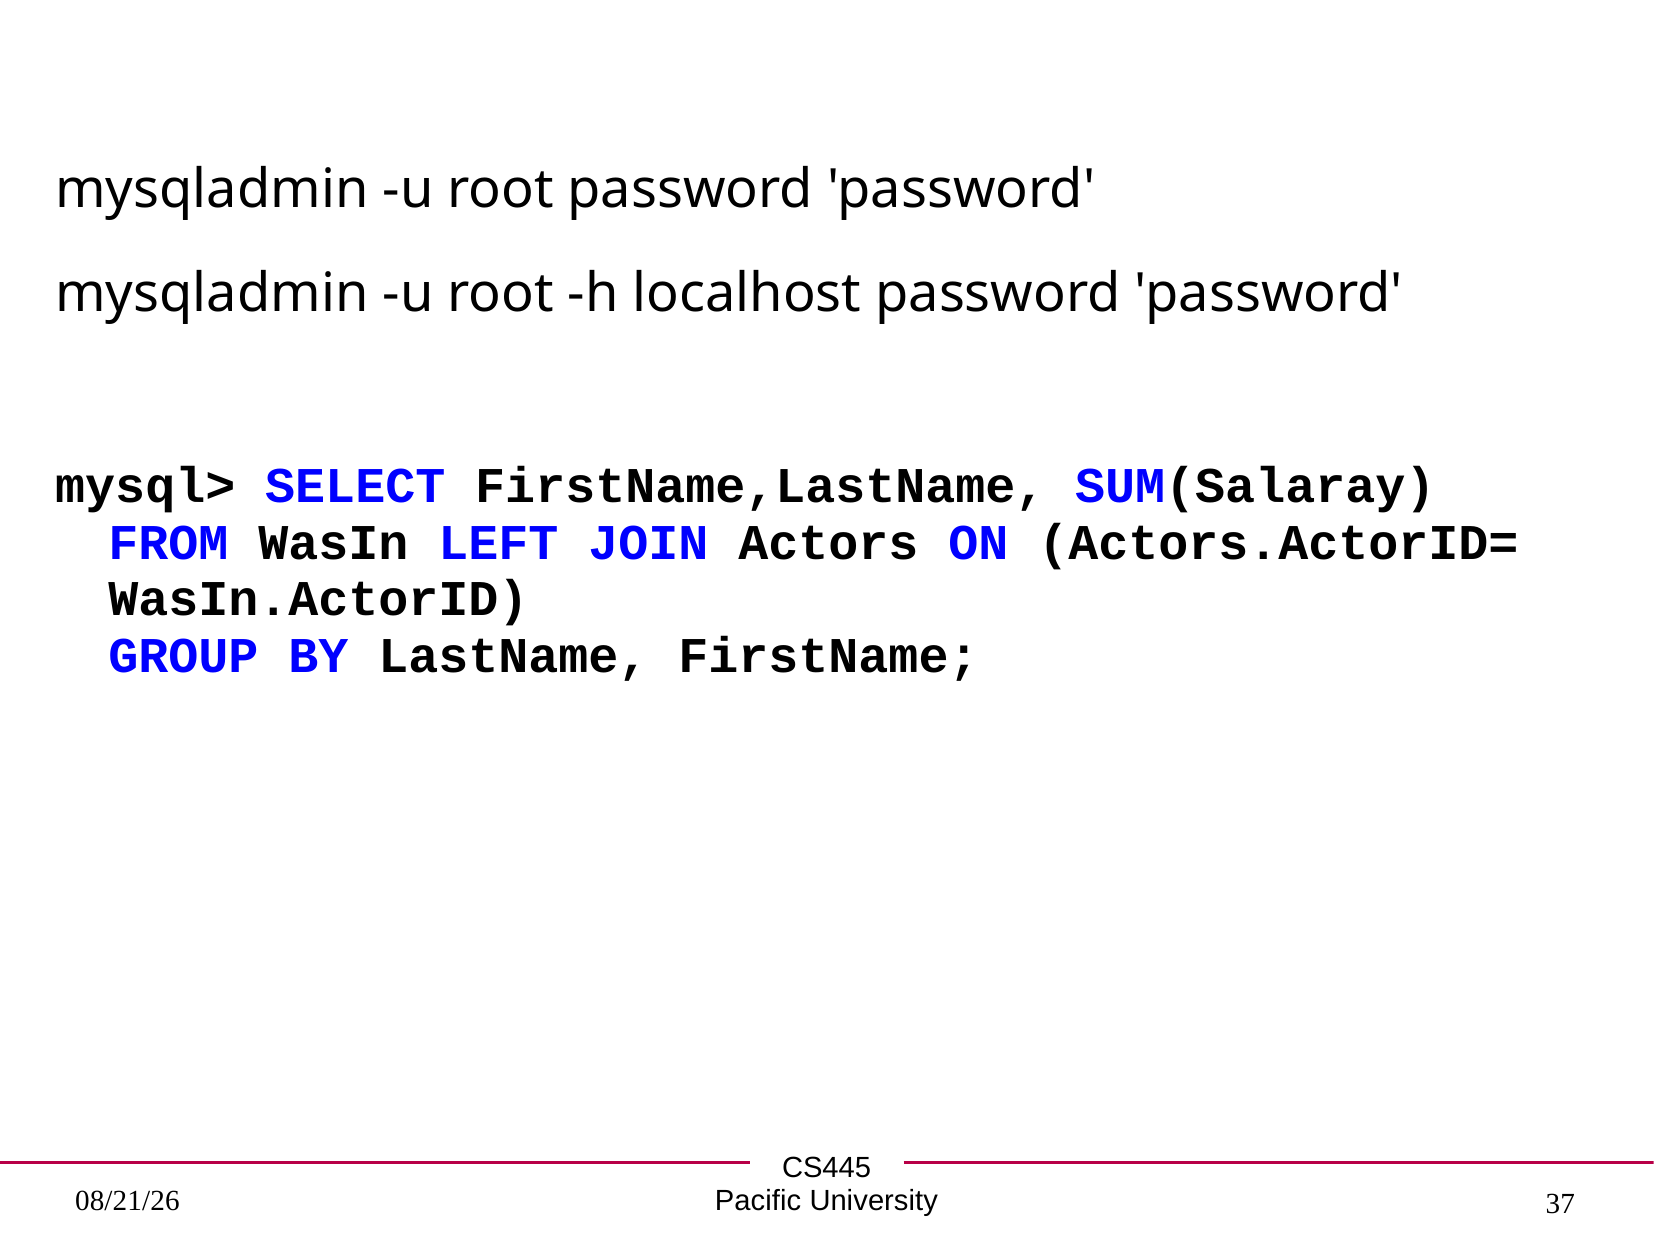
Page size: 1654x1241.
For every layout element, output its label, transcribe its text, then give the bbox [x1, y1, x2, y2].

list mysqladmin -u root password 'password' mysqladmin -u root -h localhost password 'password' mysql> SELECT FirstName,LastName, SUM(Salaray) FROM WasIn LEFT JOIN Actors ON (Actors.ActorID= WasIn.ActorID) GROUP BY LastName, FirstName; [37, 150, 1571, 1111]
